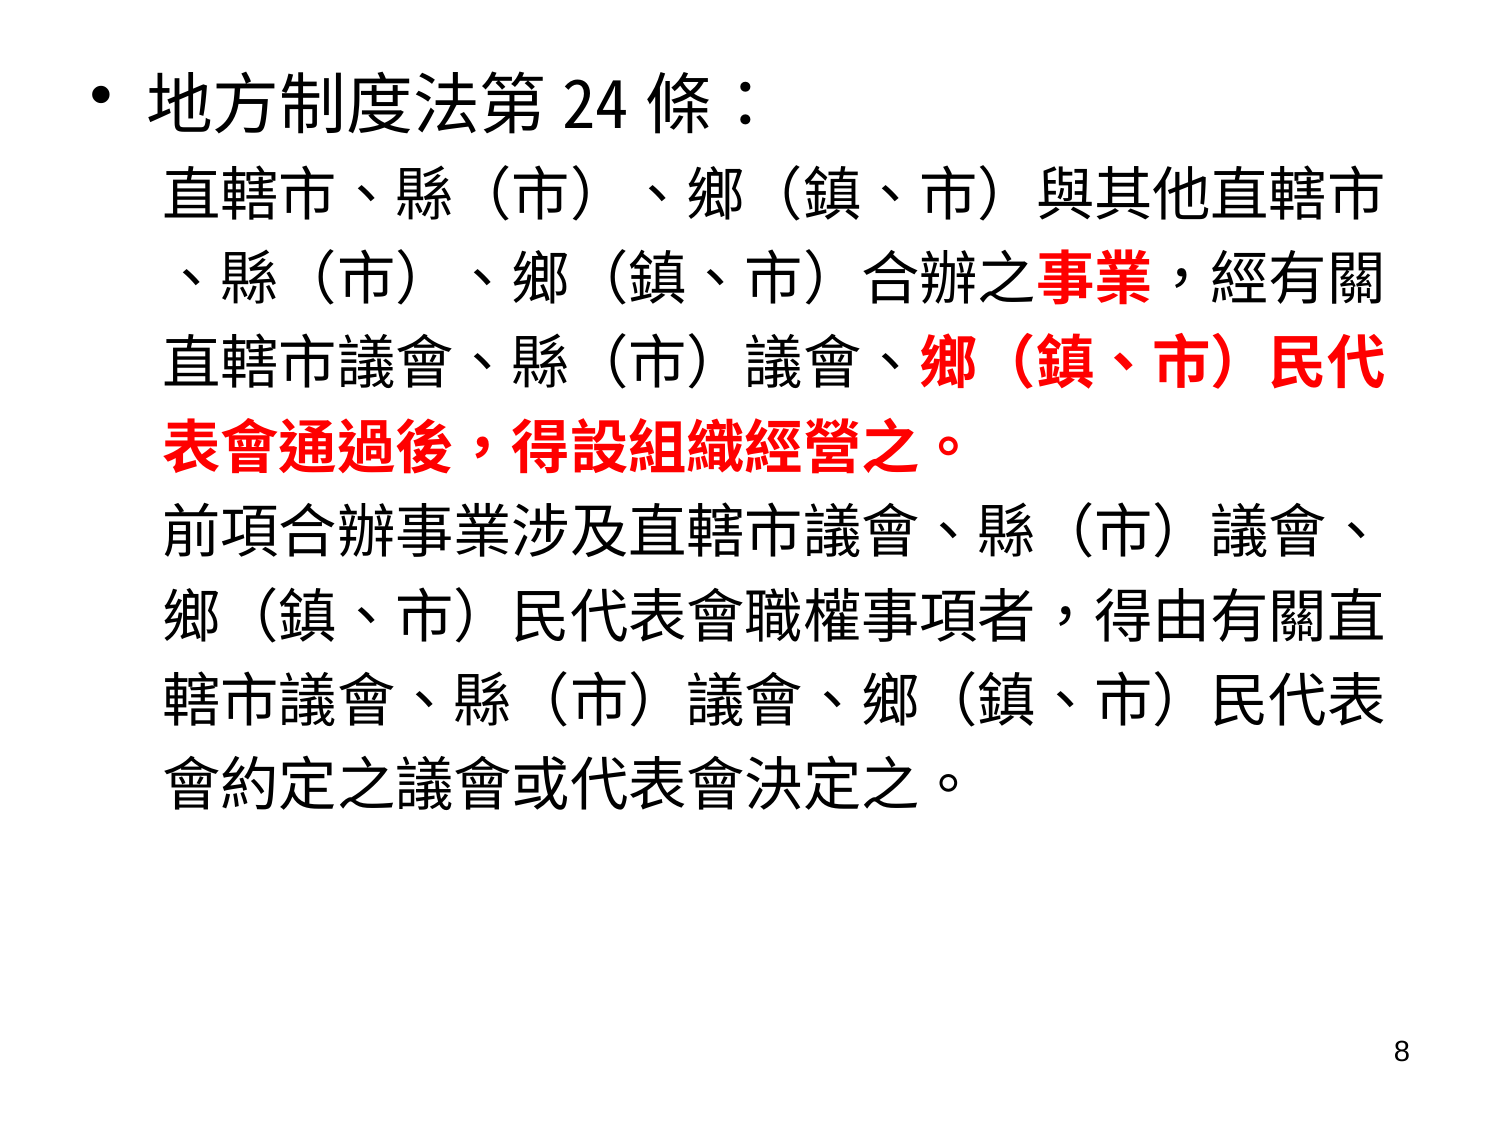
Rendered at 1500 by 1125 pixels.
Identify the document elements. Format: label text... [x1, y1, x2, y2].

list 地方制度法第24條： 直轄市、縣（市）、鄉（鎮、市）與其他直轄市 、縣（市）、鄉（鎮、市）合辦之事業，經有關 直轄市議會、縣（市）議會、鄉（鎮、市）民代 表會通過後，得設組織經營之。 前項合辦事業涉及直轄市議會、縣（市）議會、 鄉（鎮、市）民代表會職權事項者，得由有關直 轄市議會、縣（市）議會、鄉（鎮、市）民代表 會約定之議會或代表會決定之。 [75, 54, 1426, 1005]
